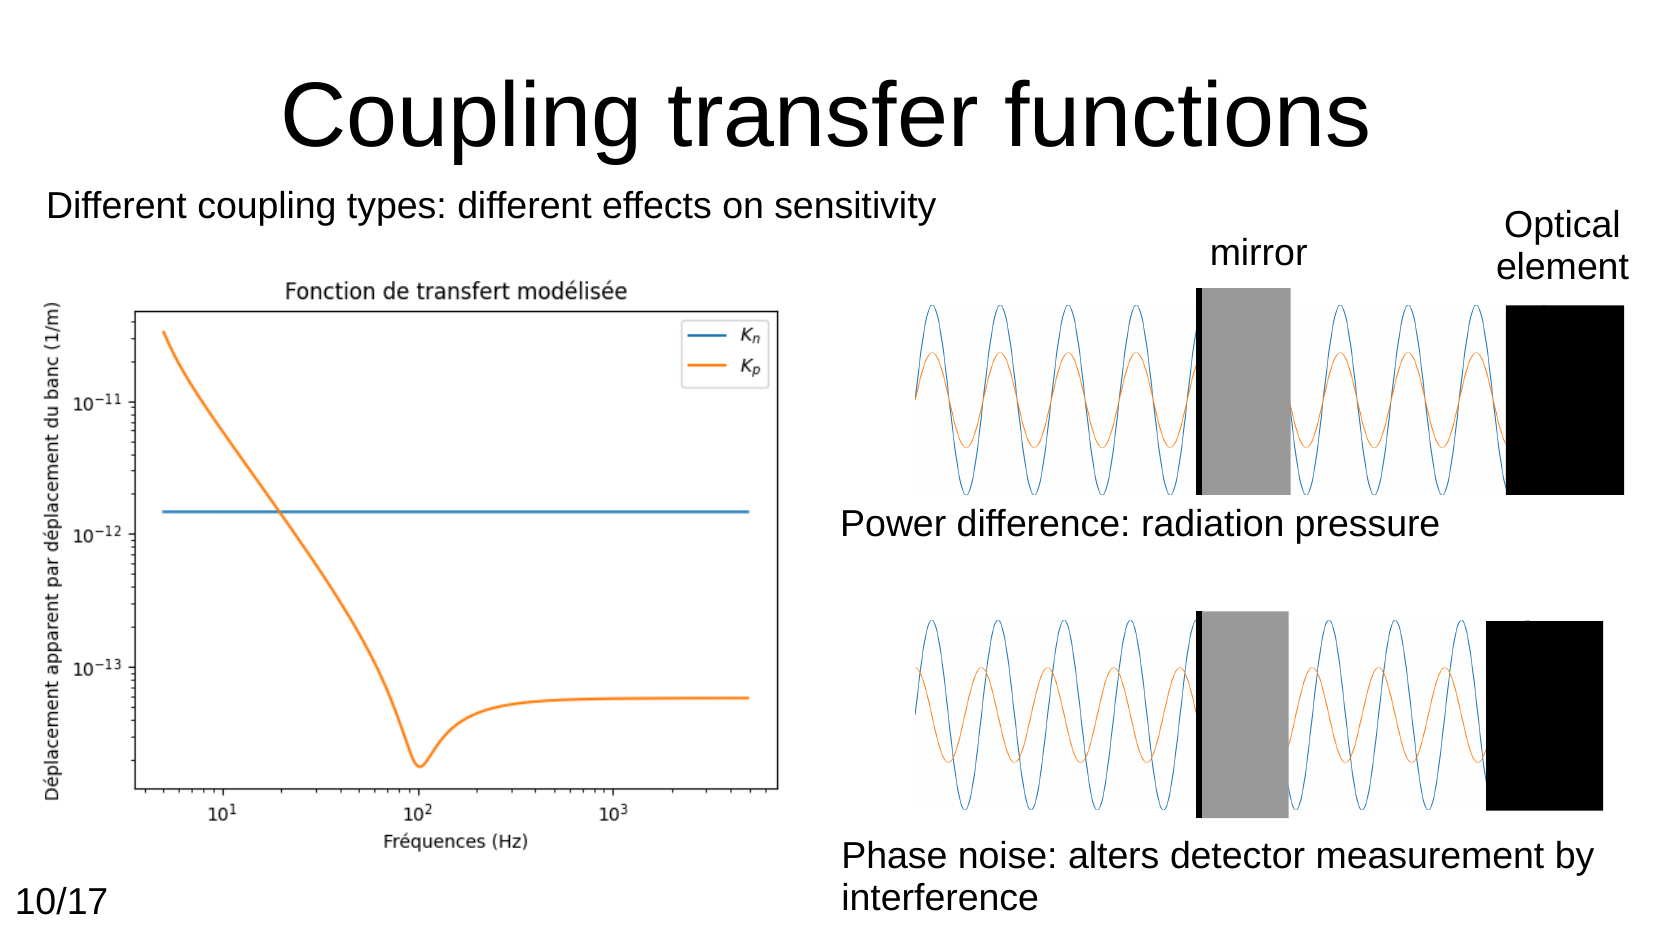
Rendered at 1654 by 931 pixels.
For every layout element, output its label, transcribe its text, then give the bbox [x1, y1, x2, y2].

text_box [1202, 288, 1291, 495]
text_box Phase noise: alters detector measurement by interference [826, 826, 1654, 926]
title Coupling transfer functions [82, 37, 1571, 193]
text_box Different coupling types: different effects on sensitivity [31, 177, 1123, 237]
picture [31, 237, 860, 857]
picture [1291, 305, 1505, 495]
text_box Optical element [1476, 196, 1649, 296]
text_box [1505, 305, 1625, 495]
picture [915, 620, 1196, 810]
text_box mirror [1194, 224, 1329, 284]
text_box Power difference: radiation pressure [825, 494, 1653, 557]
picture [1289, 620, 1577, 810]
text_box [1198, 611, 1289, 819]
text_box <numéro>/17 [0, 873, 296, 931]
picture [915, 305, 1196, 495]
text_box [1486, 621, 1604, 811]
